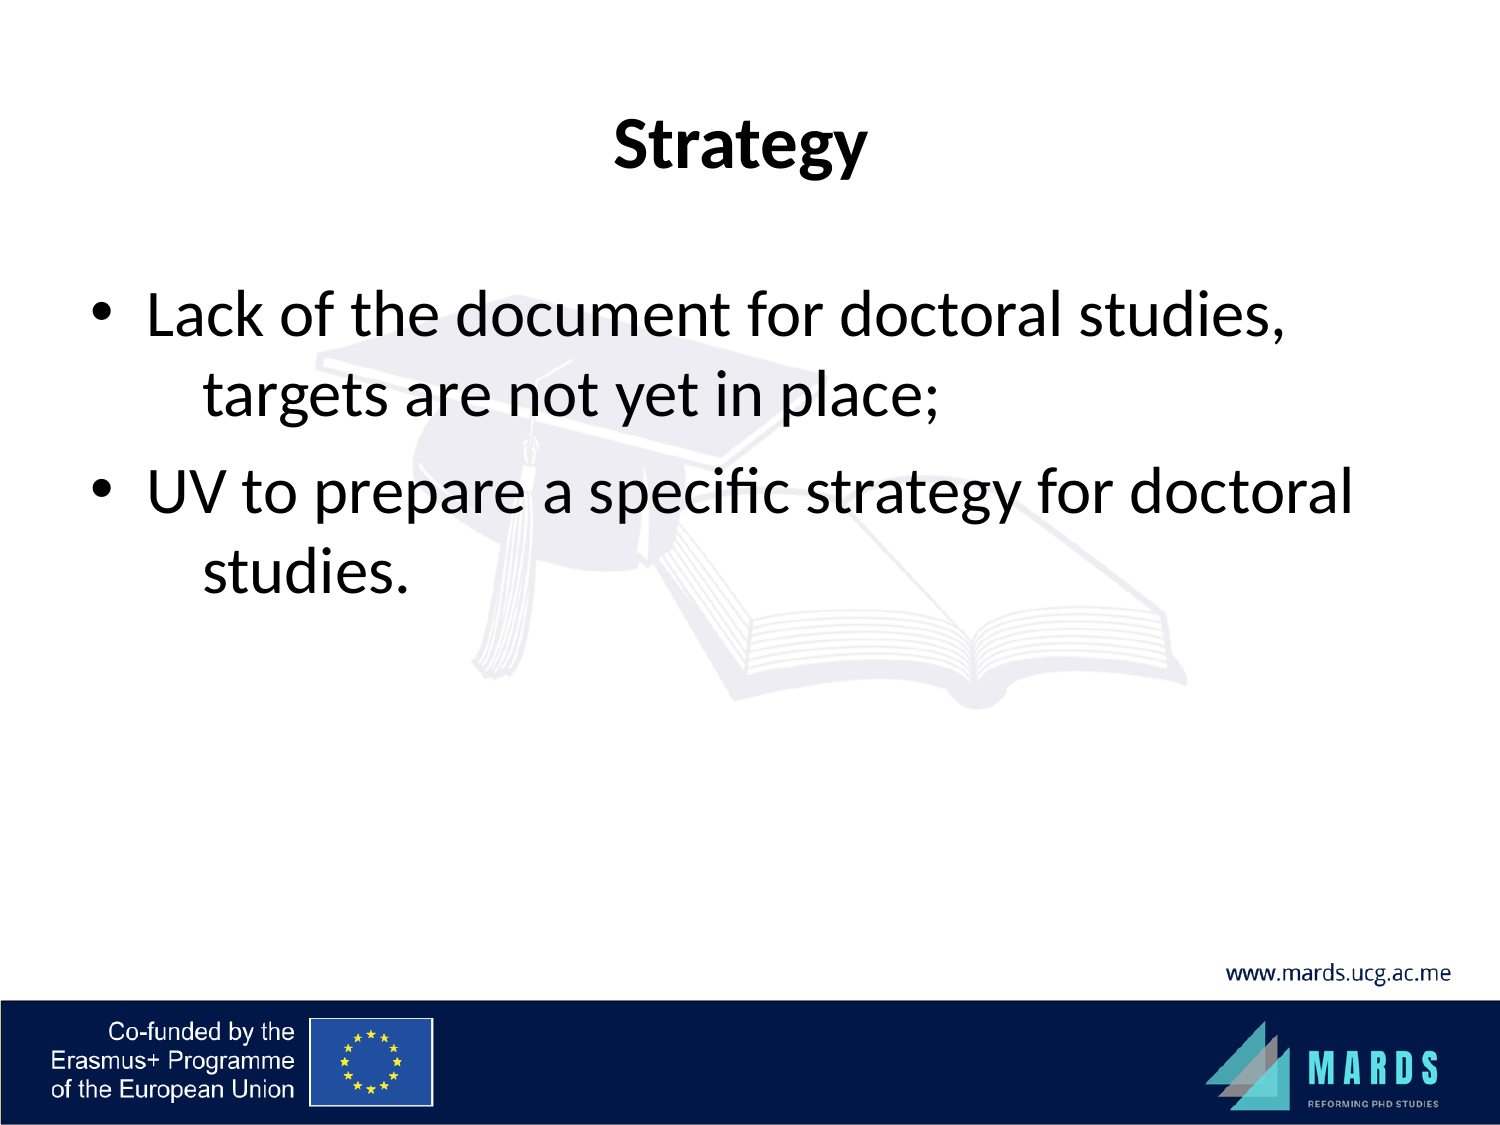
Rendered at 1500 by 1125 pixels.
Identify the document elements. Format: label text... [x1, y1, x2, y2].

list Lack of the document for doctoral studies, targets are not yet in place; UV to prepare a specific strategy for doctoral studies. [75, 262, 1426, 623]
title Strategy [75, 45, 1426, 233]
